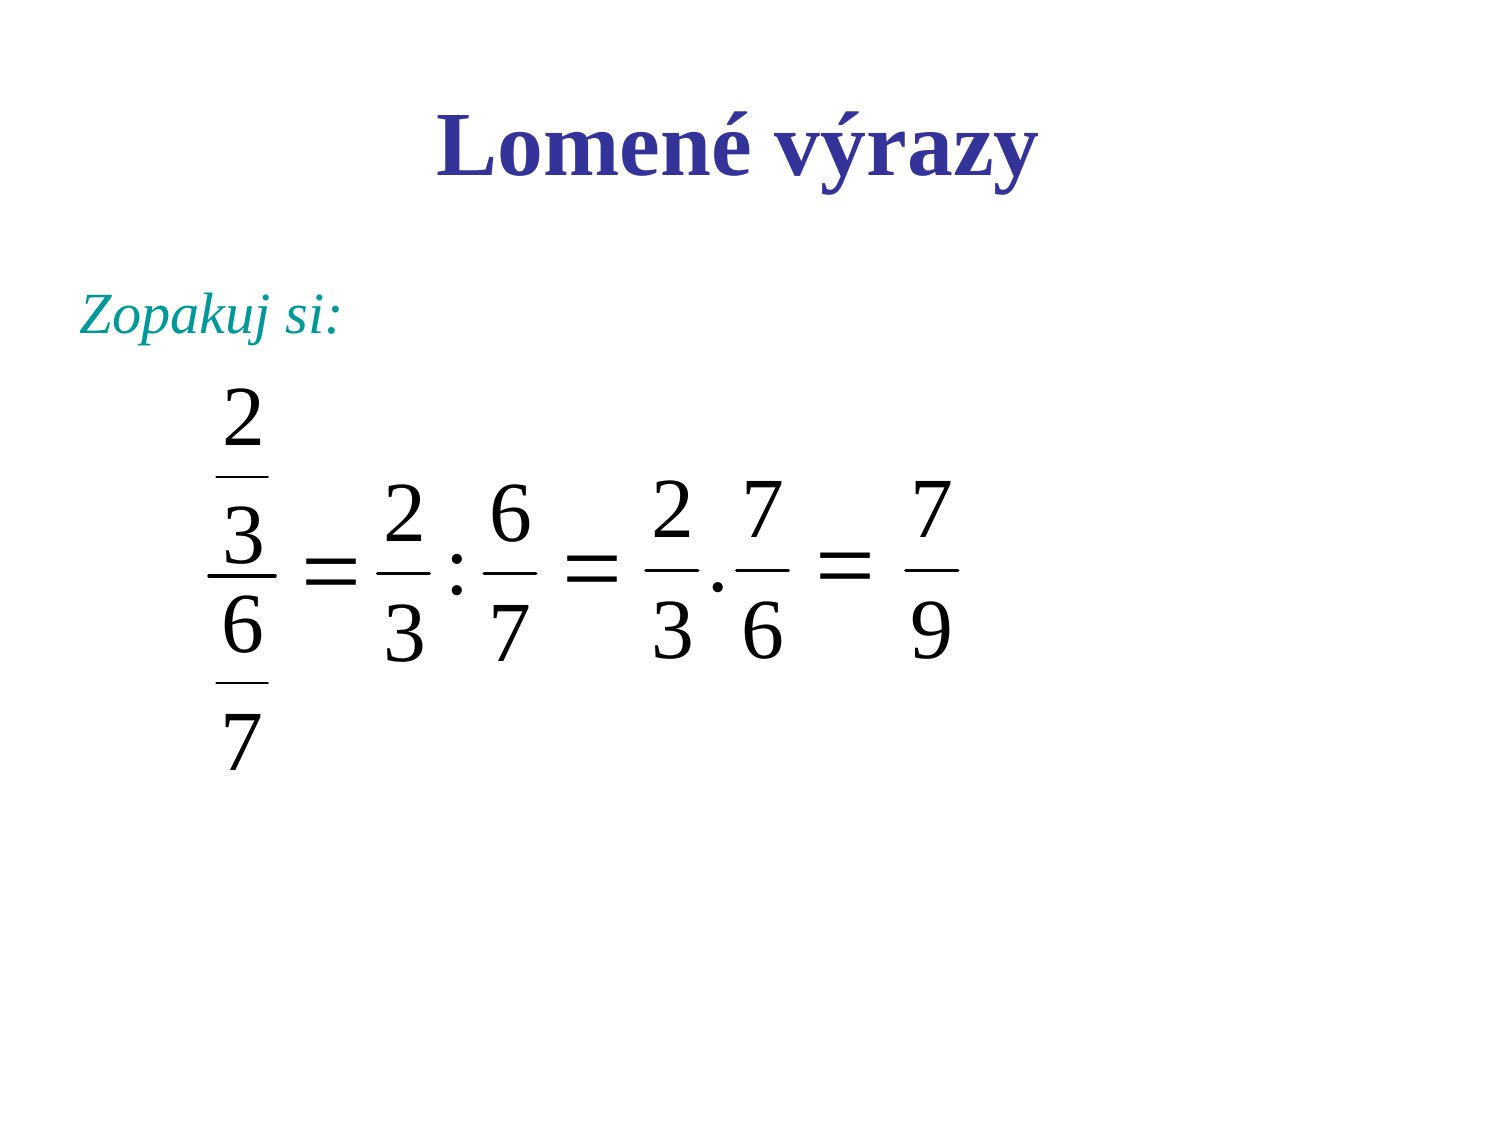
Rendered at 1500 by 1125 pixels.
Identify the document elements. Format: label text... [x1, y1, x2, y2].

chart [631, 456, 875, 678]
text_box Zopakuj si: [64, 267, 751, 353]
chart [194, 361, 359, 790]
chart [363, 459, 621, 681]
chart [891, 456, 978, 678]
title Lomené výrazy [75, 45, 1426, 233]
